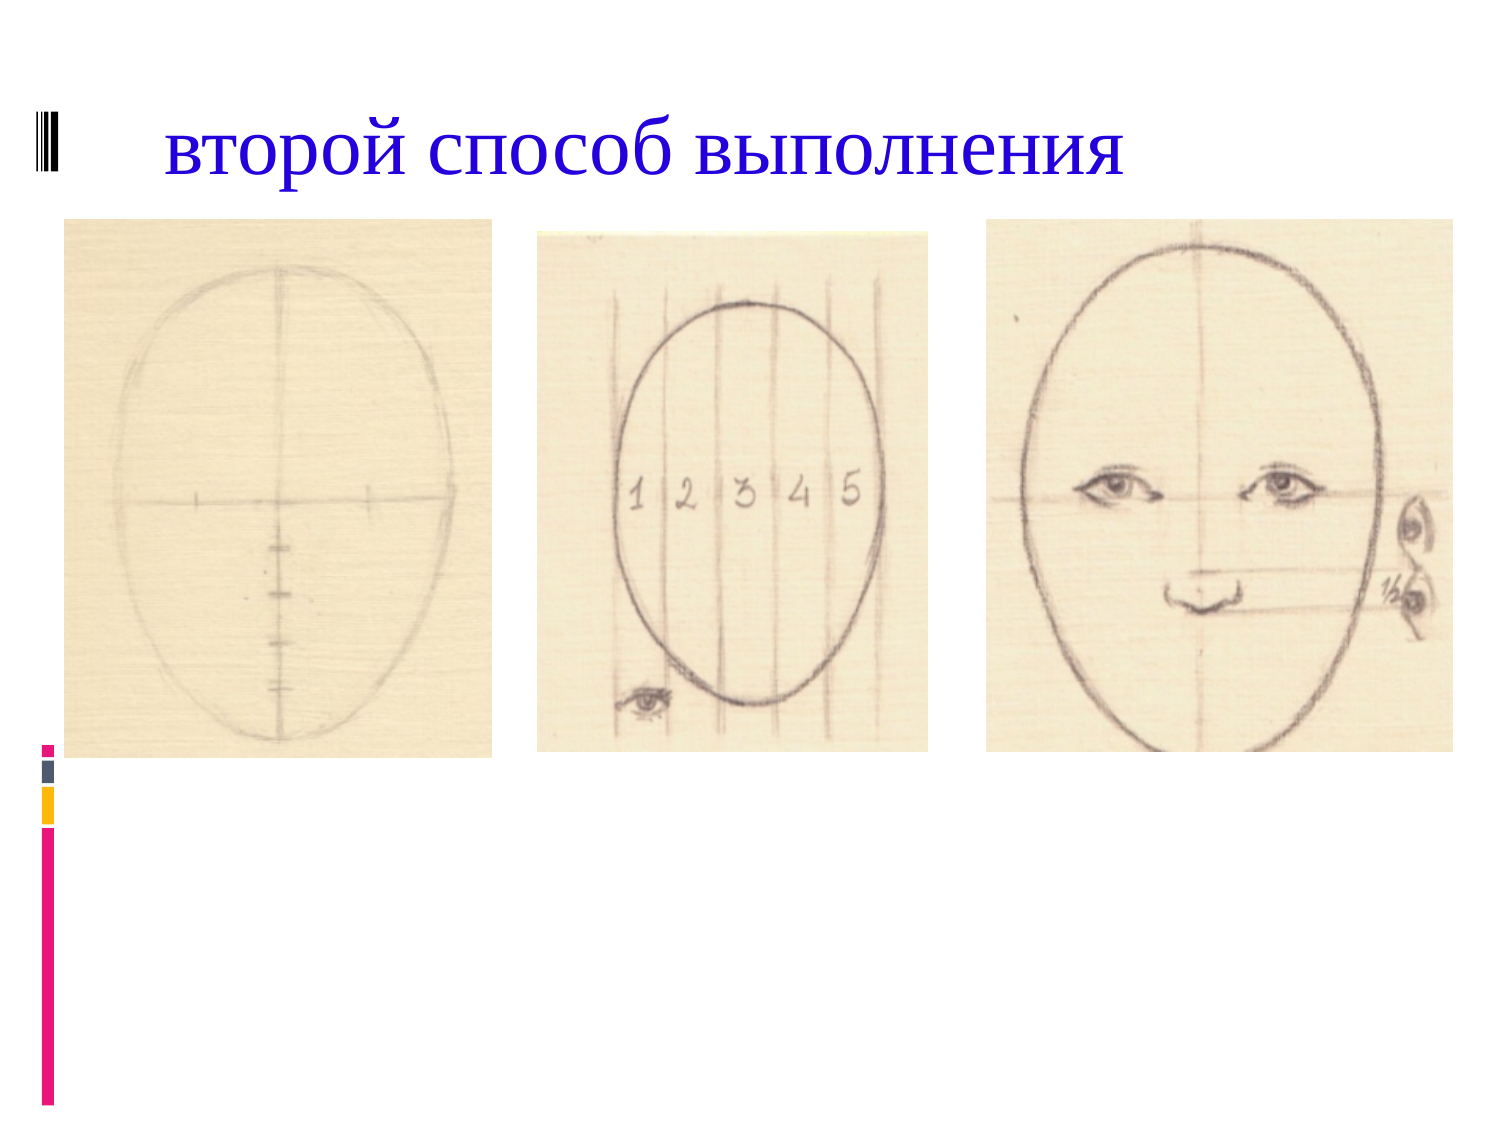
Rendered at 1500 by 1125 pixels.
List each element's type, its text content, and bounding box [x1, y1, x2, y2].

title второй способ выполнения рисунка [150, 83, 1425, 234]
picture [537, 231, 928, 752]
picture [986, 219, 1453, 752]
picture [64, 219, 492, 758]
